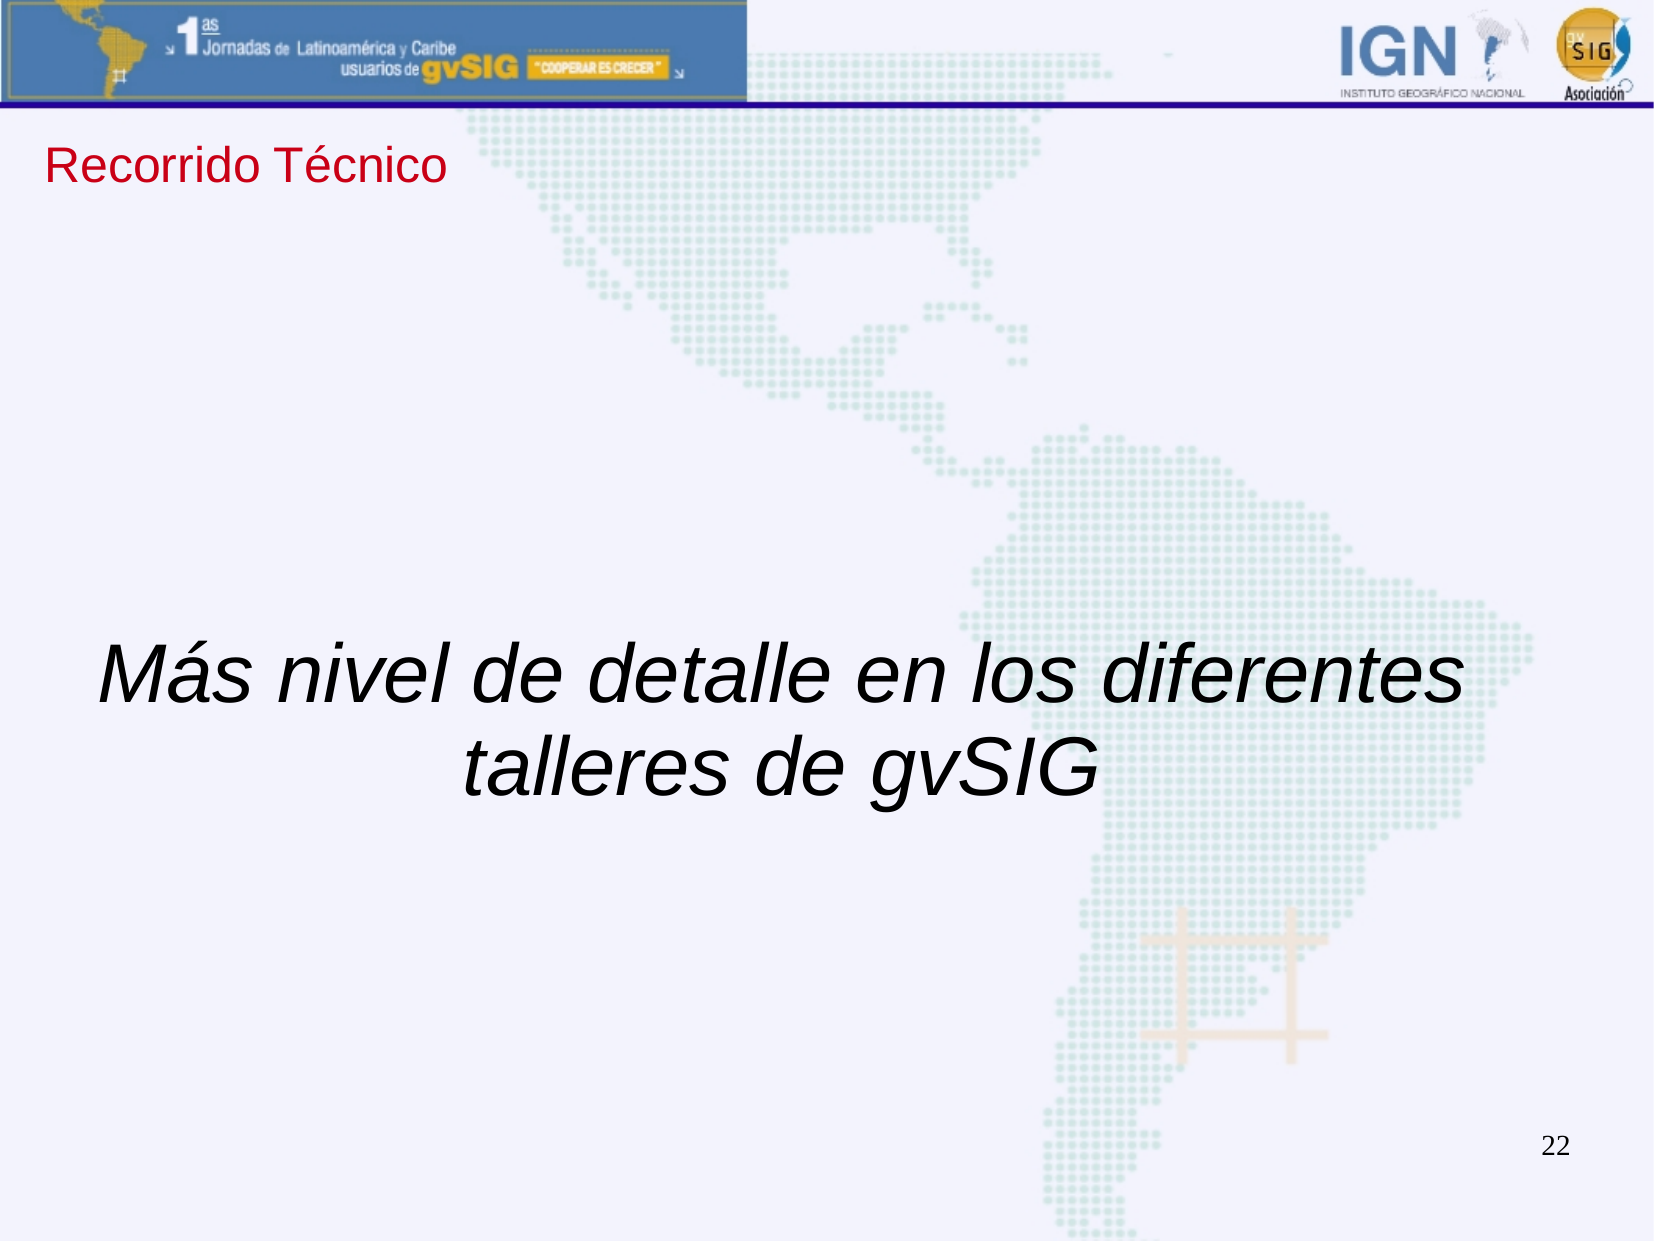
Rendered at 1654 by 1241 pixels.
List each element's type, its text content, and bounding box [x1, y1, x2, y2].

text_box Más nivel de detalle en los diferentes talleres de gvSIG [59, 620, 1506, 857]
text_box Recorrido Técnico [29, 129, 465, 207]
picture [0, 0, 1654, 1241]
